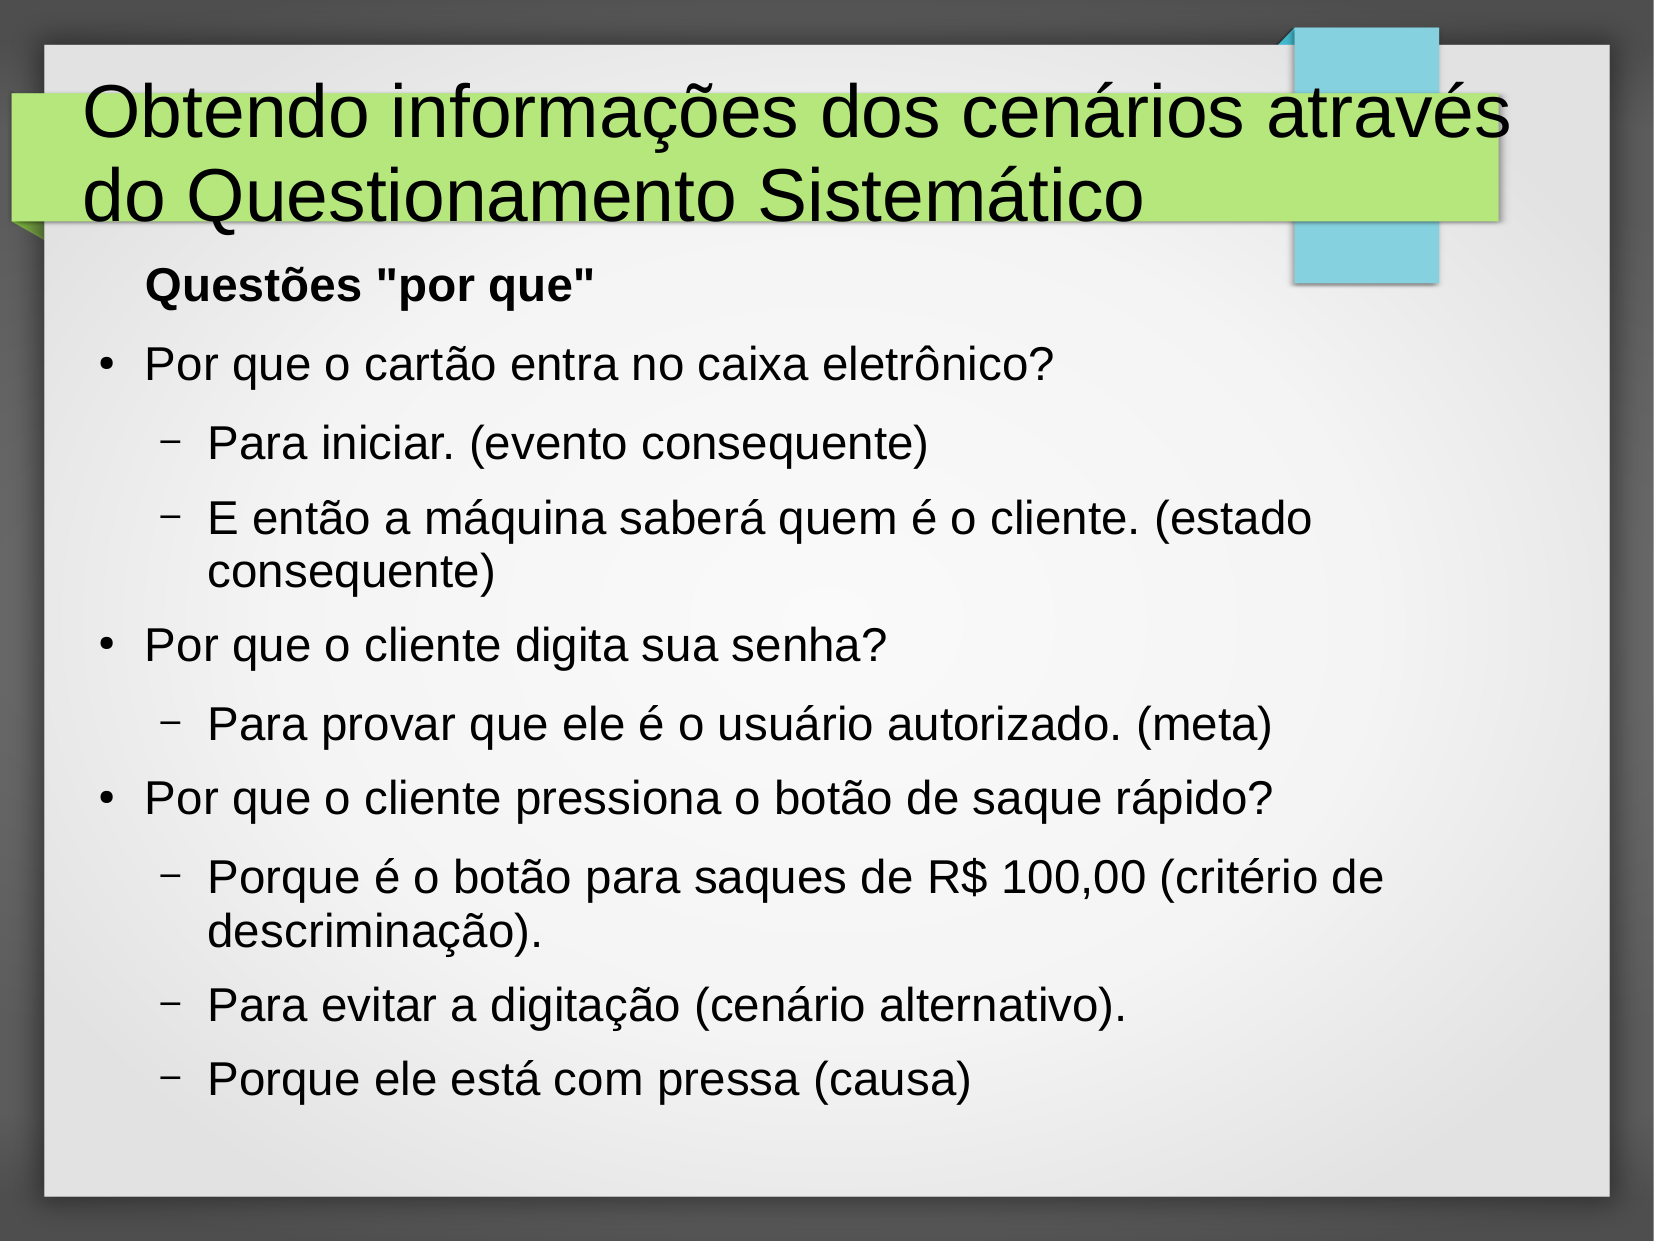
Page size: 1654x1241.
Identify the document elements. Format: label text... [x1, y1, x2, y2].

list Questões "por que" Por que o cartão entra no caixa eletrônico? Para iniciar. (evento consequente) E então a máquina saberá quem é o cliente. (estado consequente) Por que o cliente digita sua senha? Para provar que ele é o usuário autorizado. (meta) Por que o cliente pressiona o botão de saque rápido? Porque é o botão para saques de R$ 100,00 (critério de descriminação). Para evitar a digitação (cenário alternativo). Porque ele está com pressa (causa) [82, 258, 1571, 1109]
picture [0, 0, 1654, 1241]
title Obtendo informações dos cenários através do Questionamento Sistemático [82, 69, 1583, 238]
